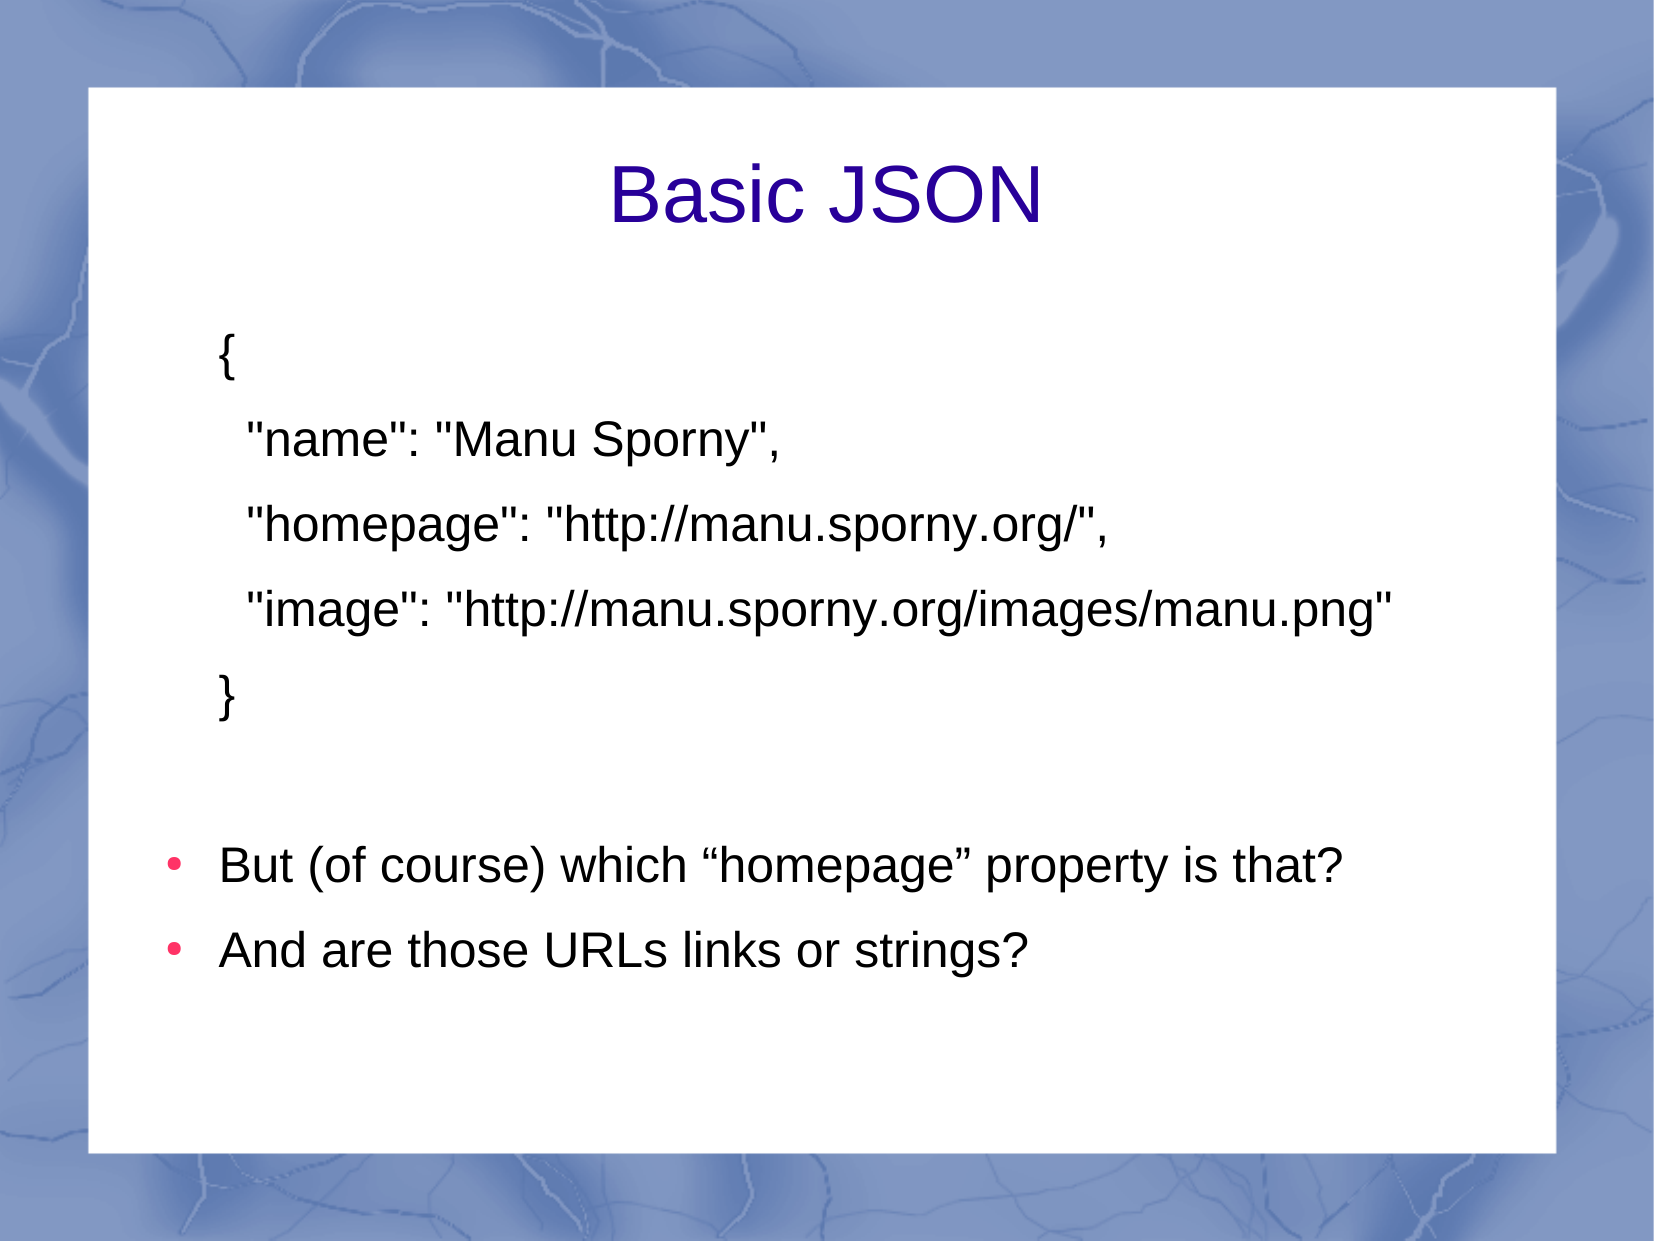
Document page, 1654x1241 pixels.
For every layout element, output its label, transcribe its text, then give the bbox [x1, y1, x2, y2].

list { "name": "Manu Sporny", "homepage": "http://manu.sporny.org/", "image": "http://manu.sporny.org/images/manu.png" } But (of course) which “homepage” property is that? And are those URLs links or strings? [147, 325, 1506, 1045]
picture [0, 0, 1654, 1241]
title Basic JSON [118, 90, 1536, 298]
